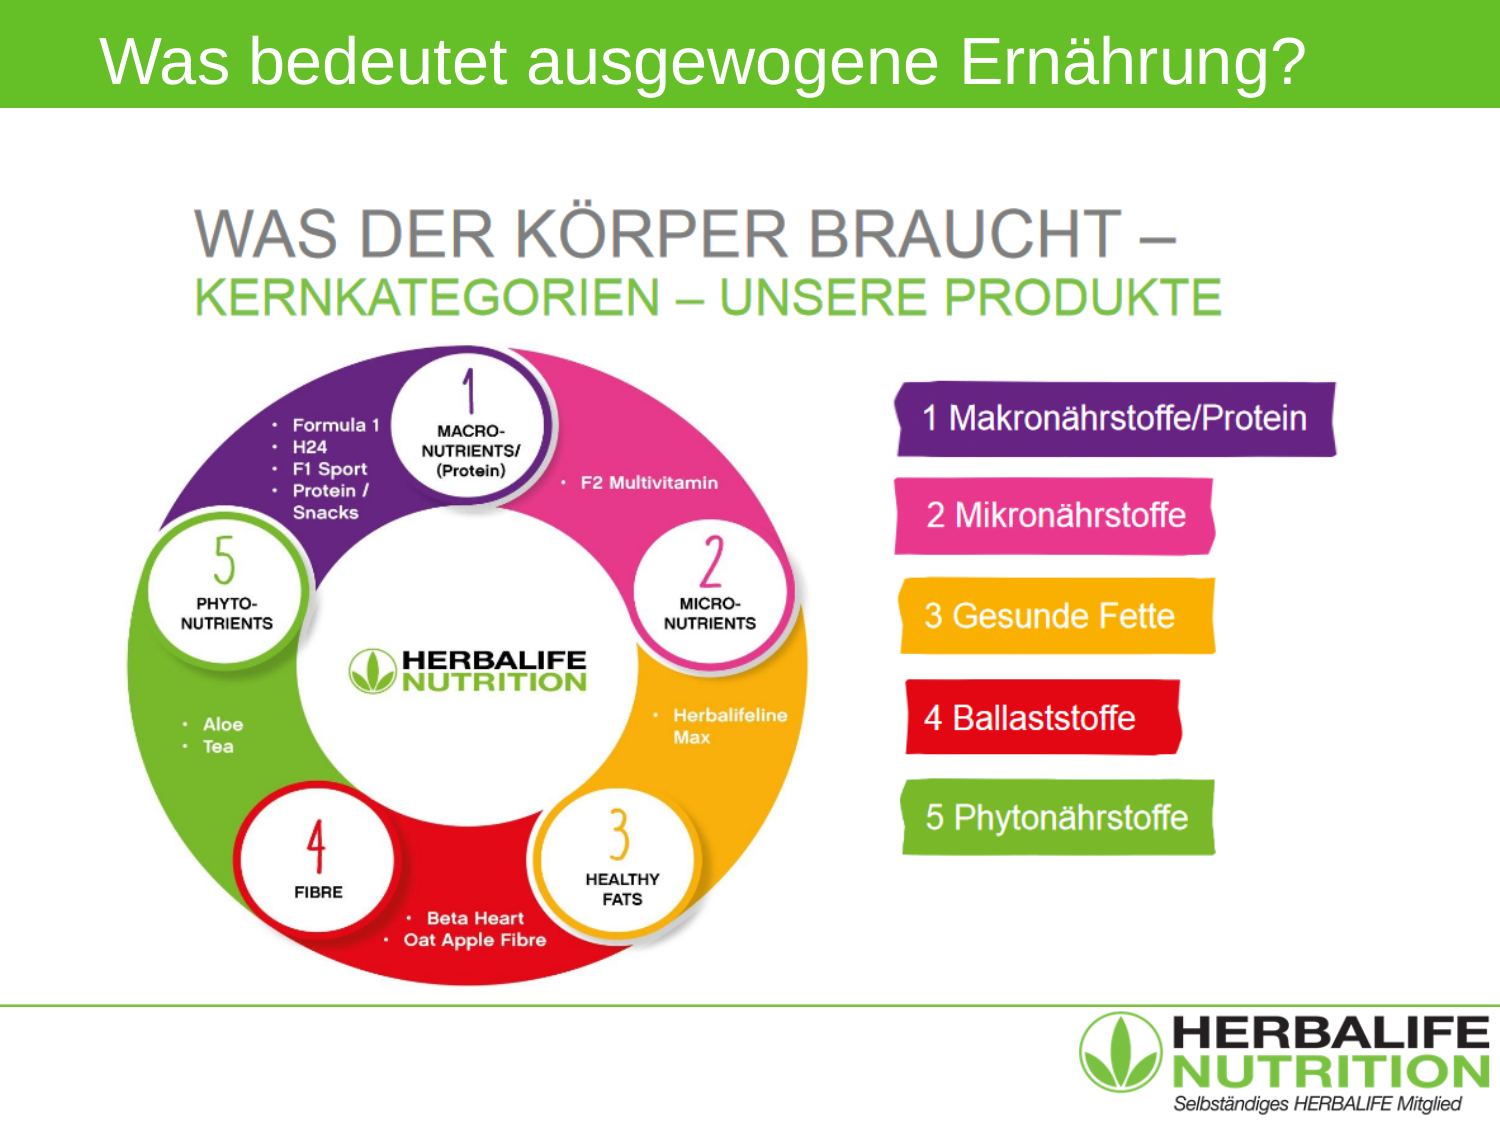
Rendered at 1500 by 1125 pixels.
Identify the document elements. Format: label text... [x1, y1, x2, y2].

title Was bedeutet ausgewogene Ernährung? [84, 18, 1379, 108]
picture [0, 108, 1500, 1007]
